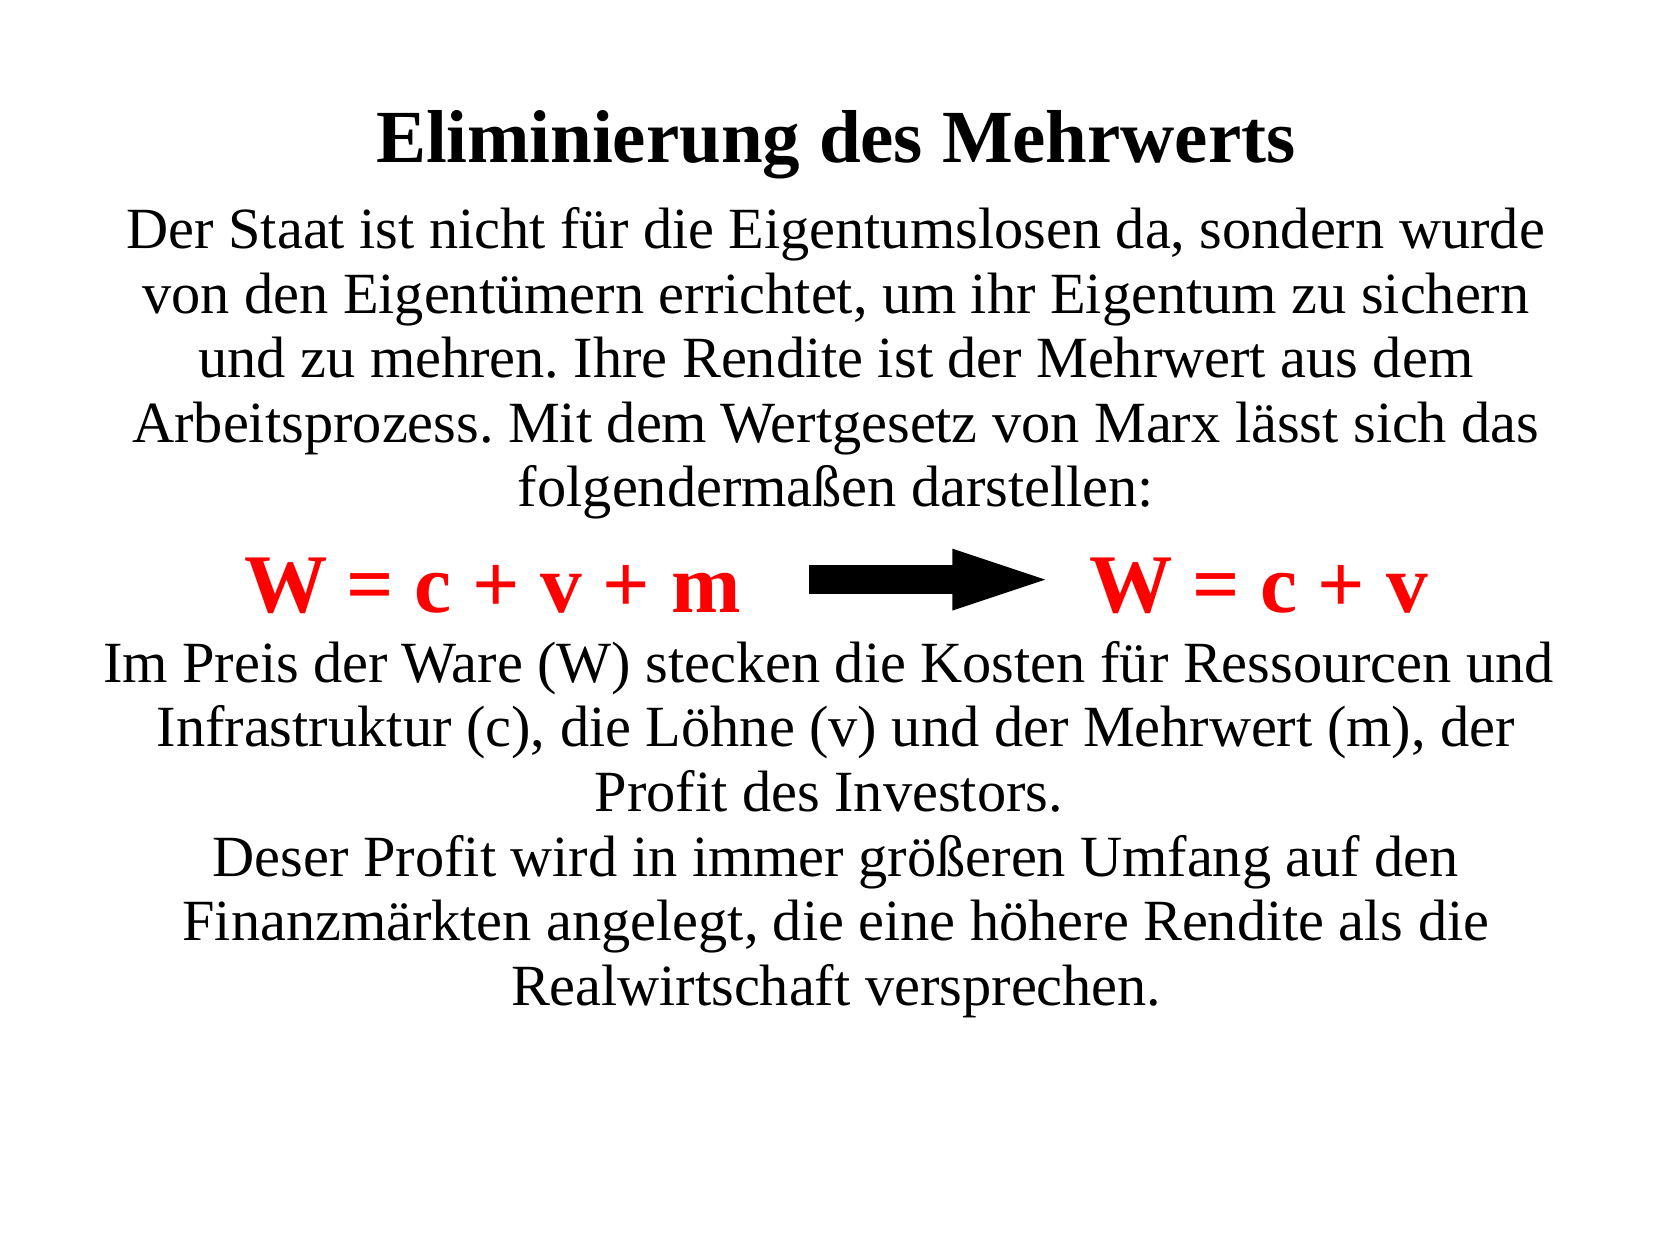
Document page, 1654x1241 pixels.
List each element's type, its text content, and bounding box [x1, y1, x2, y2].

text_box Eliminierung des Mehrwerts Der Staat ist nicht für die Eigentumslosen da, sondern wurde von den Eigentümern errichtet, um ihr Eigentum zu sichern und zu mehren. Ihre Rendite ist der Mehrwert aus dem Arbeitsprozess. Mit dem Wertgesetz von Marx lässt sich das folgendermaßen darstellen: W = c + v + m W = c + v Im Preis der Ware (W) stecken die Kosten für Ressourcen und Infrastruktur (c), die Löhne (v) und der Mehrwert (m), der Profit des Investors. Deser Profit wird in immer größeren Umfang auf den Finanzmärkten angelegt, die eine höhere Rendite als die Realwirtschaft versprechen. [88, 88, 1595, 1026]
